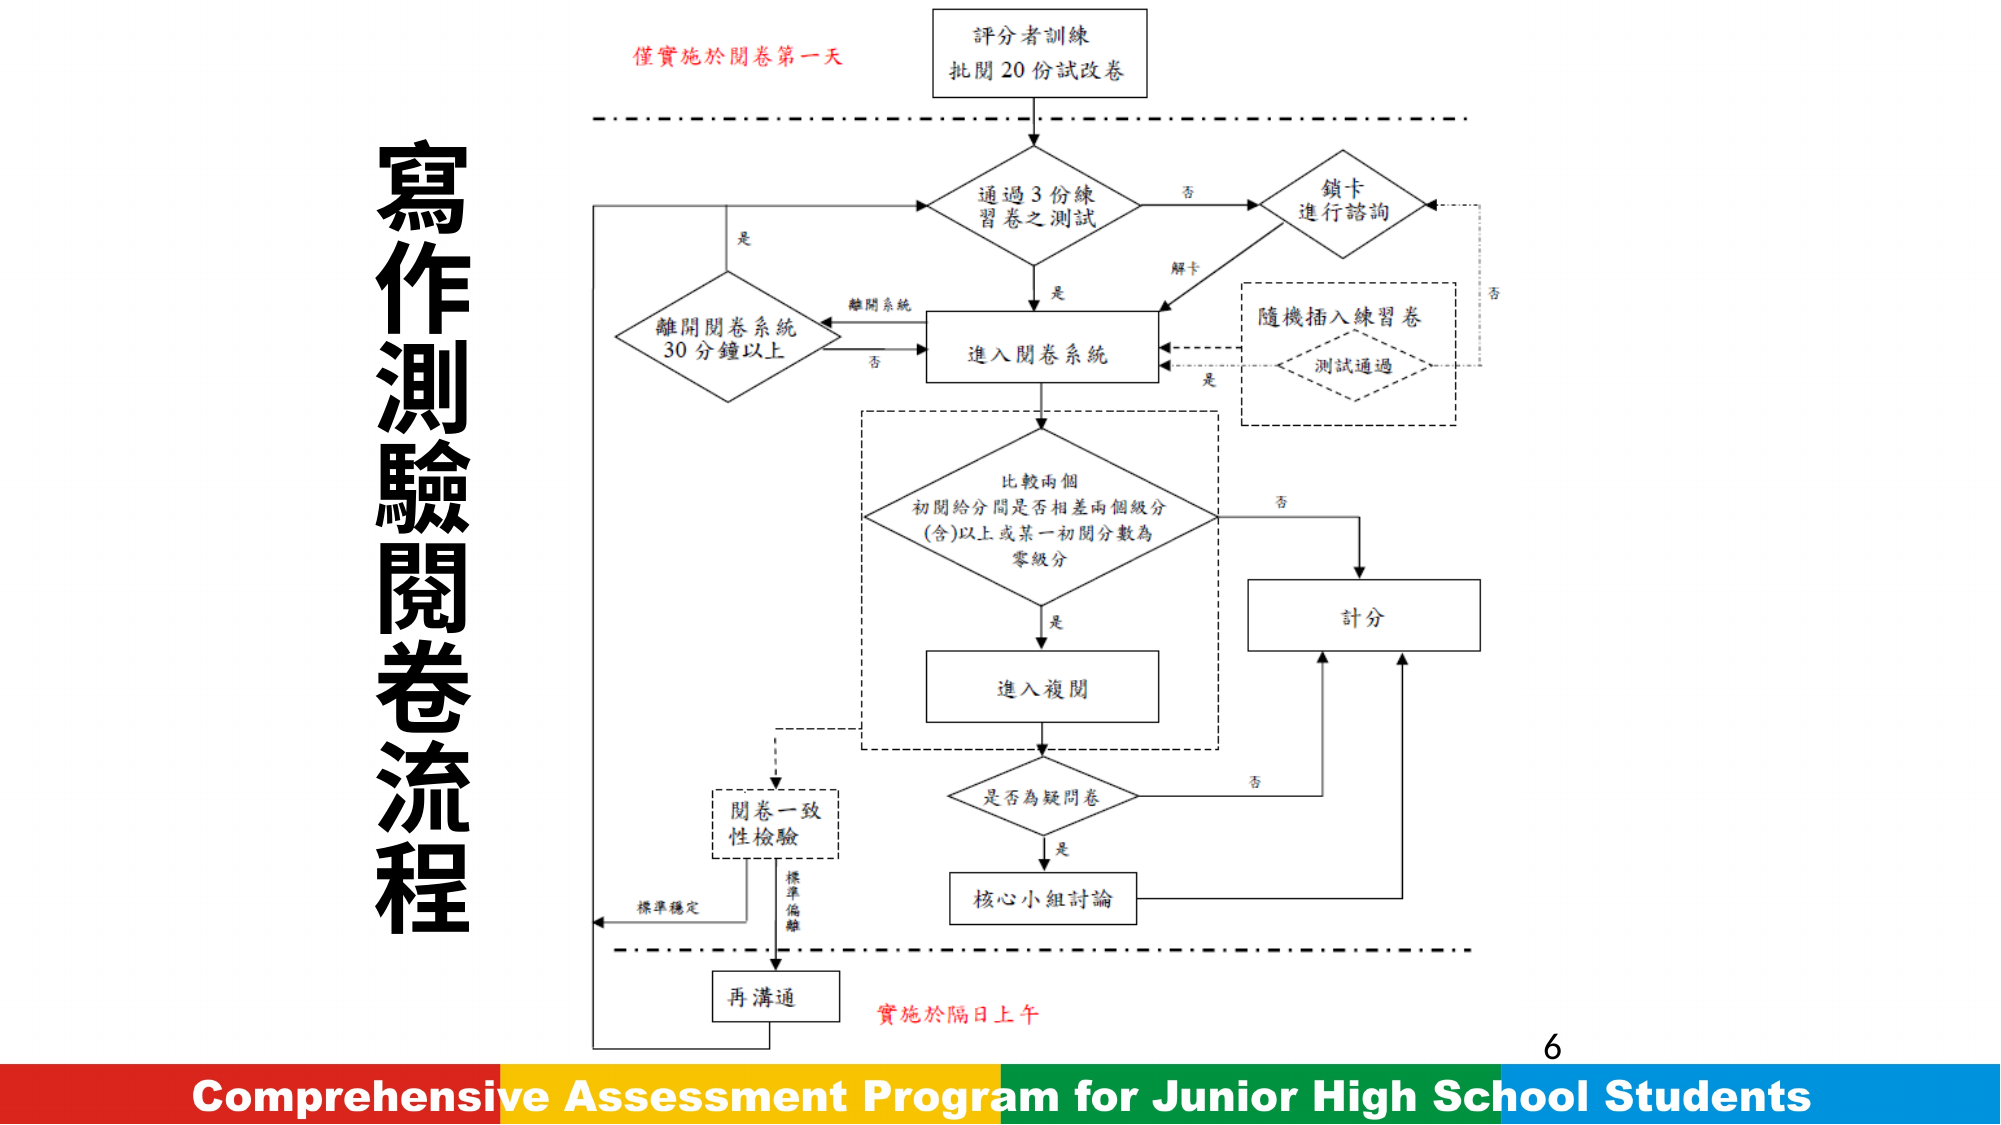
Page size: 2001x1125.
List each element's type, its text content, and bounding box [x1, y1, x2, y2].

title 寫作測驗閱卷流程 [336, 31, 504, 1045]
picture [572, 1, 1520, 1058]
text_box [1528, 1014, 1995, 1075]
